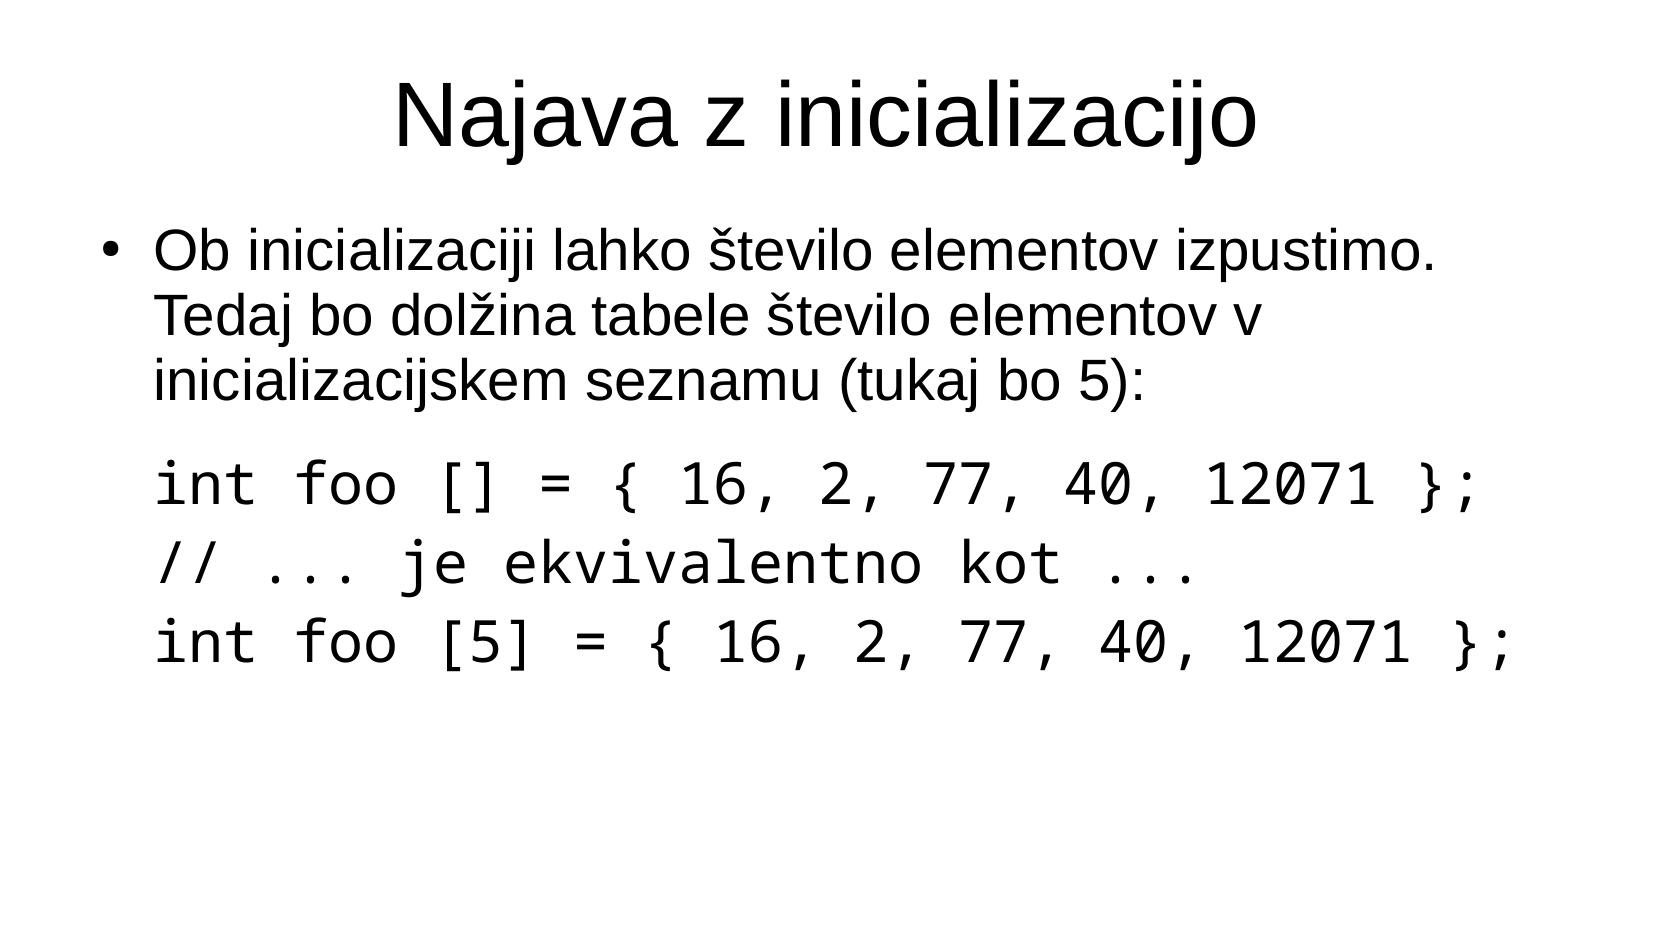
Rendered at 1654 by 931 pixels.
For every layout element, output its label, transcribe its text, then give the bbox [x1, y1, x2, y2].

title Najava z inicializacijo [82, 37, 1571, 193]
list Ob inicializaciji lahko število elementov izpustimo. Tedaj bo dolžina tabele število elementov v inicializacijskem seznamu (tukaj bo 5): int foo [] = { 16, 2, 77, 40, 12071 }; // ... je ekvivalentno kot ... int foo [5] = { 16, 2, 77, 40, 12071 }; [82, 217, 1571, 758]
